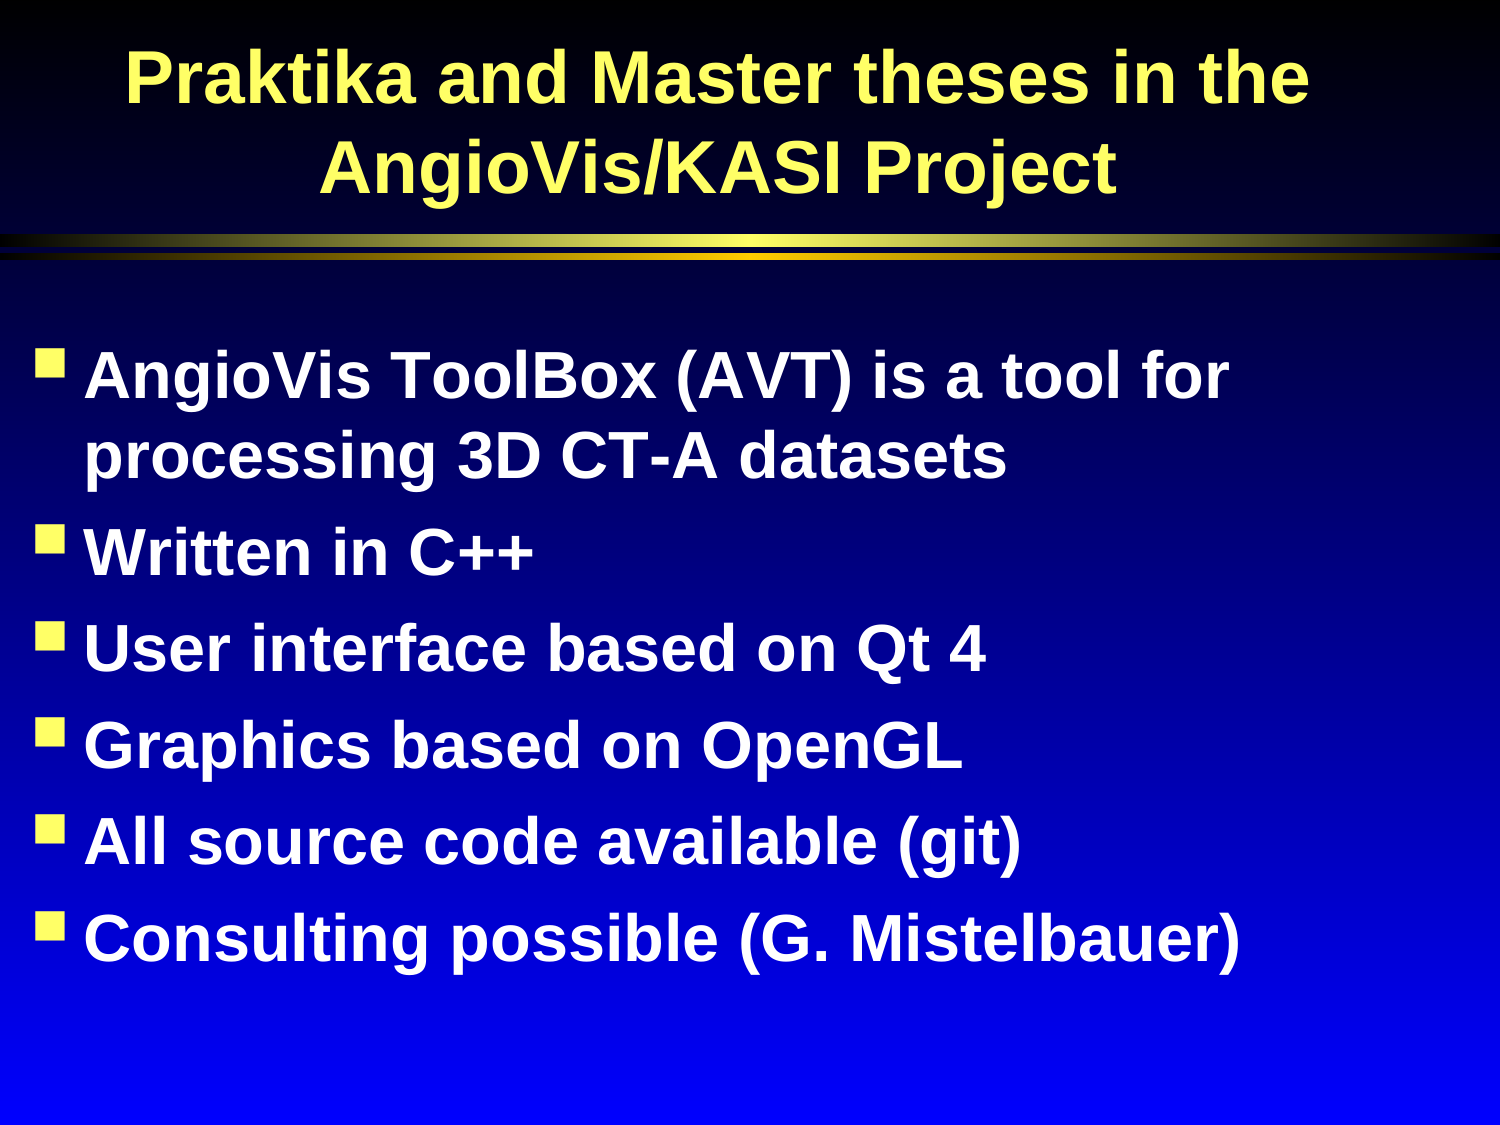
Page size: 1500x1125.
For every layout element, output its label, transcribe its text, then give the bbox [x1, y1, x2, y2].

title Praktika and Master theses in the AngioVis/KASI Project [109, 17, 1406, 222]
list AngioVis ToolBox (AVT) is a tool for processing 3D CT-A datasets Written in C++ User interface based on Qt 4 Graphics based on OpenGL All source code available (git) Consulting possible (G. Mistelbauer) [12, 325, 1488, 1040]
